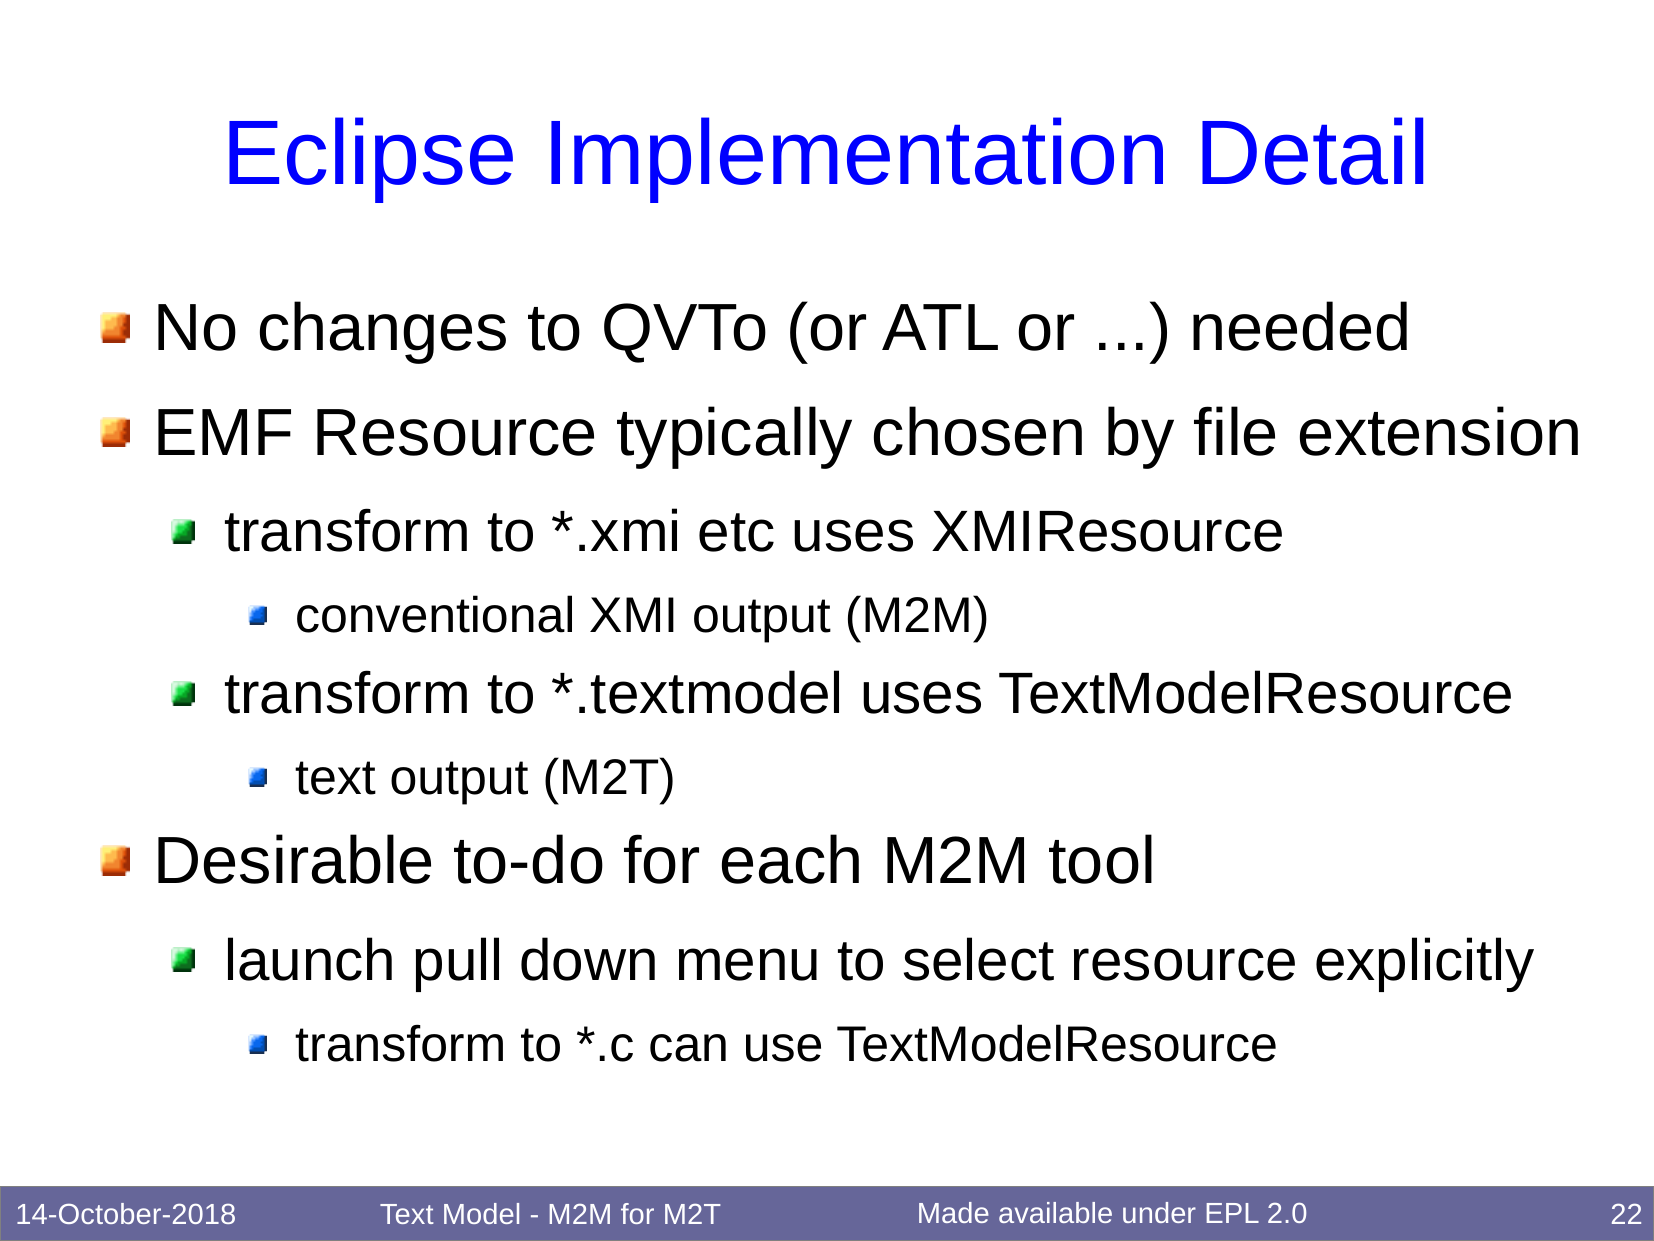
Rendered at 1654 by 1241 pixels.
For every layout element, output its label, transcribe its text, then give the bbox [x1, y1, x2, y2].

title Eclipse Implementation Detail [82, 49, 1571, 257]
list No changes to QVTo (or ATL or ...) needed EMF Resource typically chosen by file extension transform to *.xmi etc uses XMIResource conventional XMI output (M2M) transform to *.textmodel uses TextModelResource text output (M2T) Desirable to-do for each M2M tool launch pull down menu to select resource explicitly transform to *.c can use TextModelResource [82, 290, 1627, 1109]
